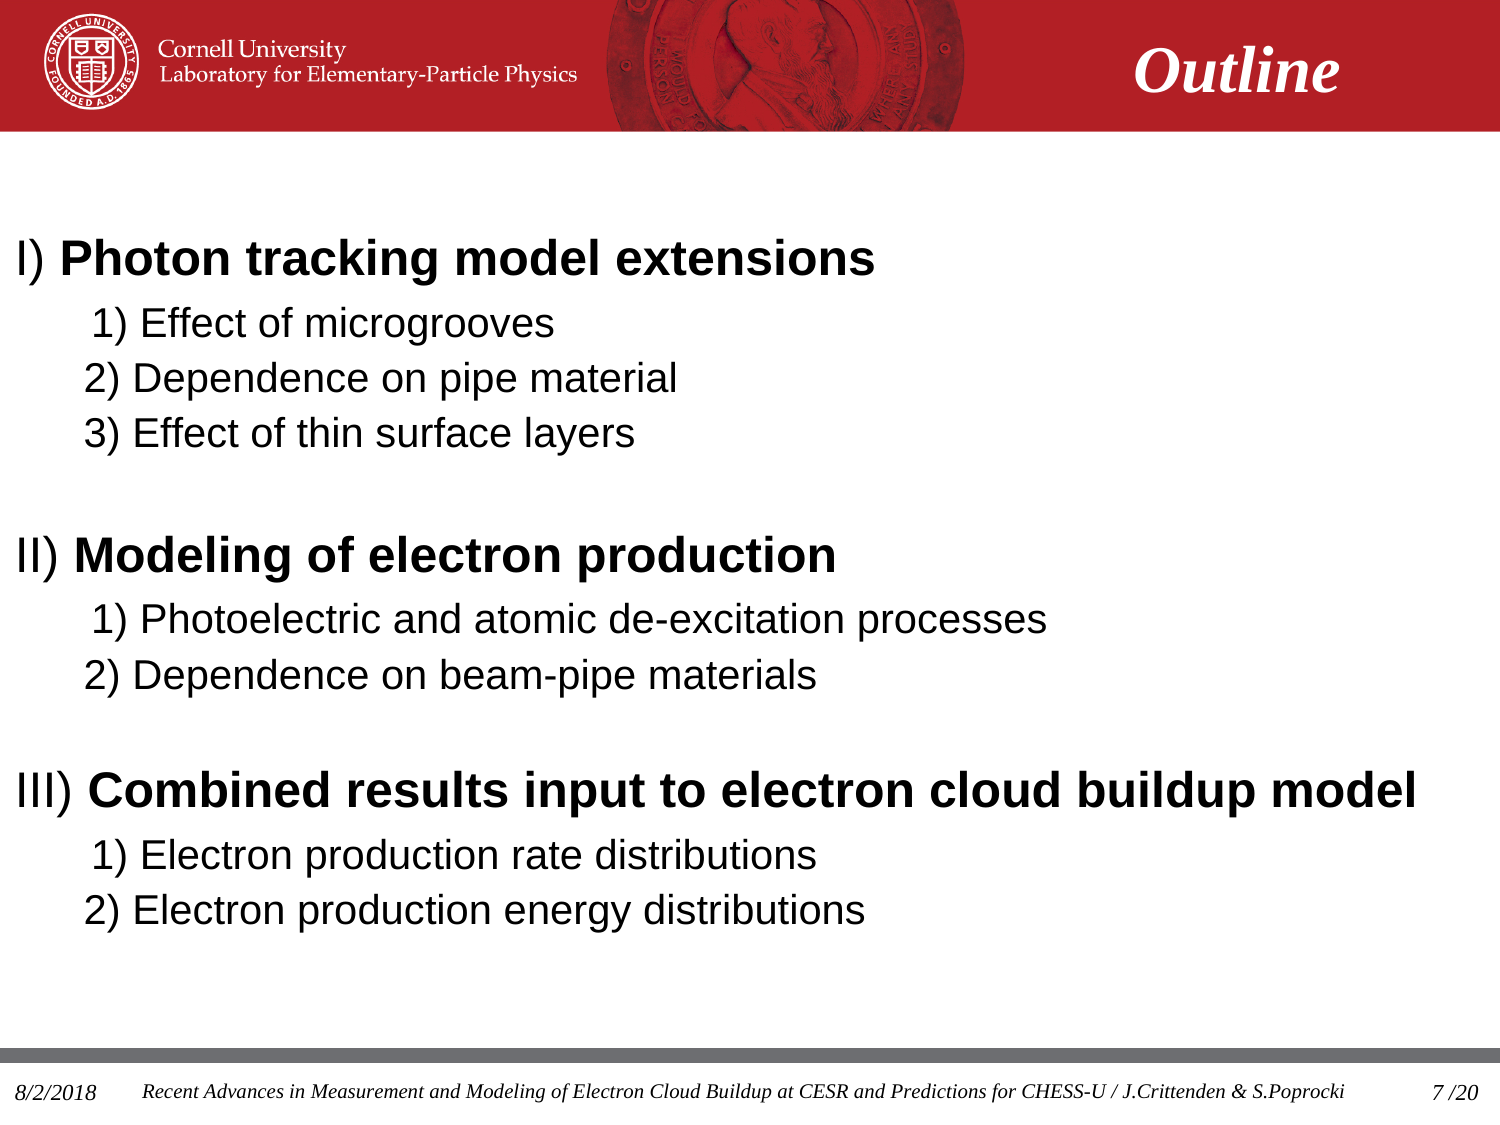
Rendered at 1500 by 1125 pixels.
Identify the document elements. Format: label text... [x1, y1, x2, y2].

text_box I) Photon tracking model extensions 1) Effect of microgrooves 2) Dependence on pipe material 3) Effect of thin surface layers II) Modeling of electron production 1) Photoelectric and atomic de-excitation processes 2) Dependence on beam-pipe materials III) Combined results input to electron cloud buildup model 1) Electron production rate distributions 2) Electron production energy distributions [0, 213, 1500, 1006]
picture [0, 0, 1500, 132]
title Outline [975, 4, 1500, 136]
